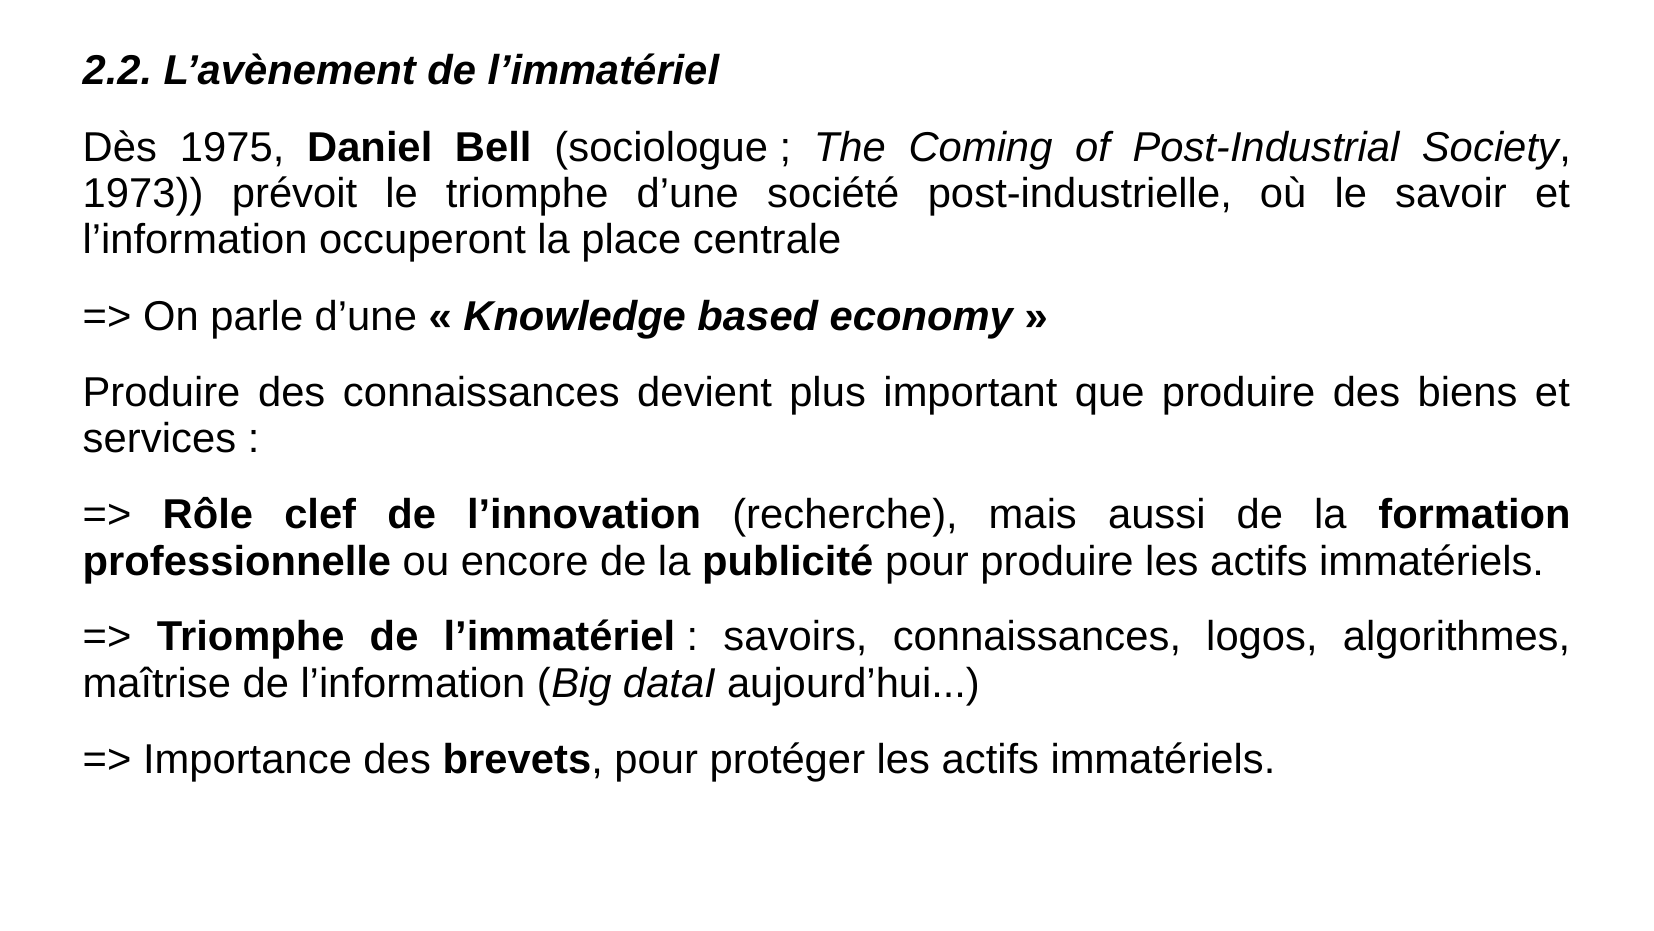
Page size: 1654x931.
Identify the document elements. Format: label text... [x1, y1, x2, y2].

list 2.2. L’avènement de l’immatériel Dès 1975, Daniel Bell (sociologue ; The Coming of Post-Industrial Society, 1973)) prévoit le triomphe d’une société post-industrielle, où le savoir et l’information occuperont la place centrale => On parle d’une « Knowledge based economy » Produire des connaissances devient plus important que produire des biens et services : => Rôle clef de l’innovation (recherche), mais aussi de la formation professionnelle ou encore de la publicité pour produire les actifs immatériels. => Triomphe de l’immatériel : savoirs, connaissances, logos, algorithmes, maîtrise de l’information (Big dataI aujourd’hui...) => Importance des brevets, pour protéger les actifs immatériels. [82, 47, 1571, 863]
